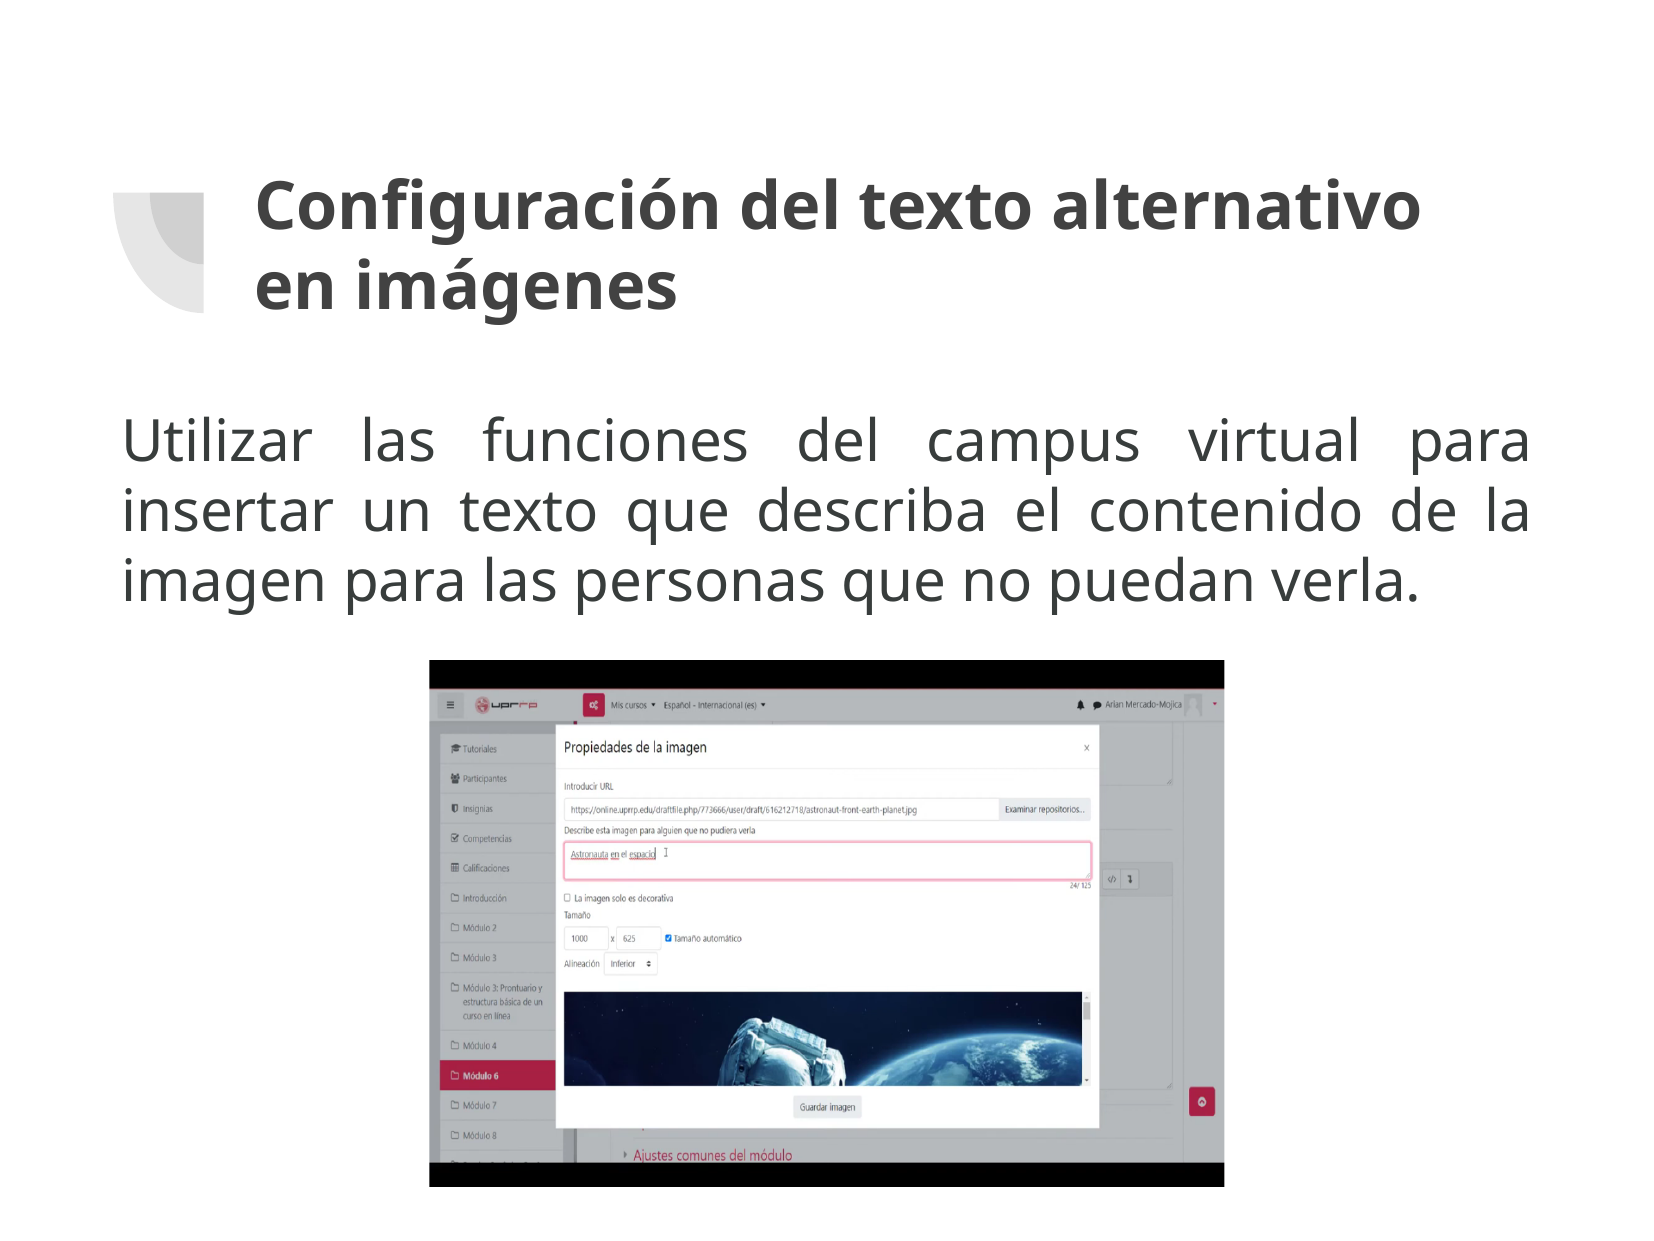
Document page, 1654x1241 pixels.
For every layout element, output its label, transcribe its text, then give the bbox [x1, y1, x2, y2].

picture [429, 660, 1225, 1187]
title Configuración del texto alternativo en imágenes [235, 144, 1508, 349]
text_box Utilizar las funciones del campus virtual para insertar un texto que describa el contenido de la imagen para las personas que no puedan verla. [106, 388, 1548, 751]
